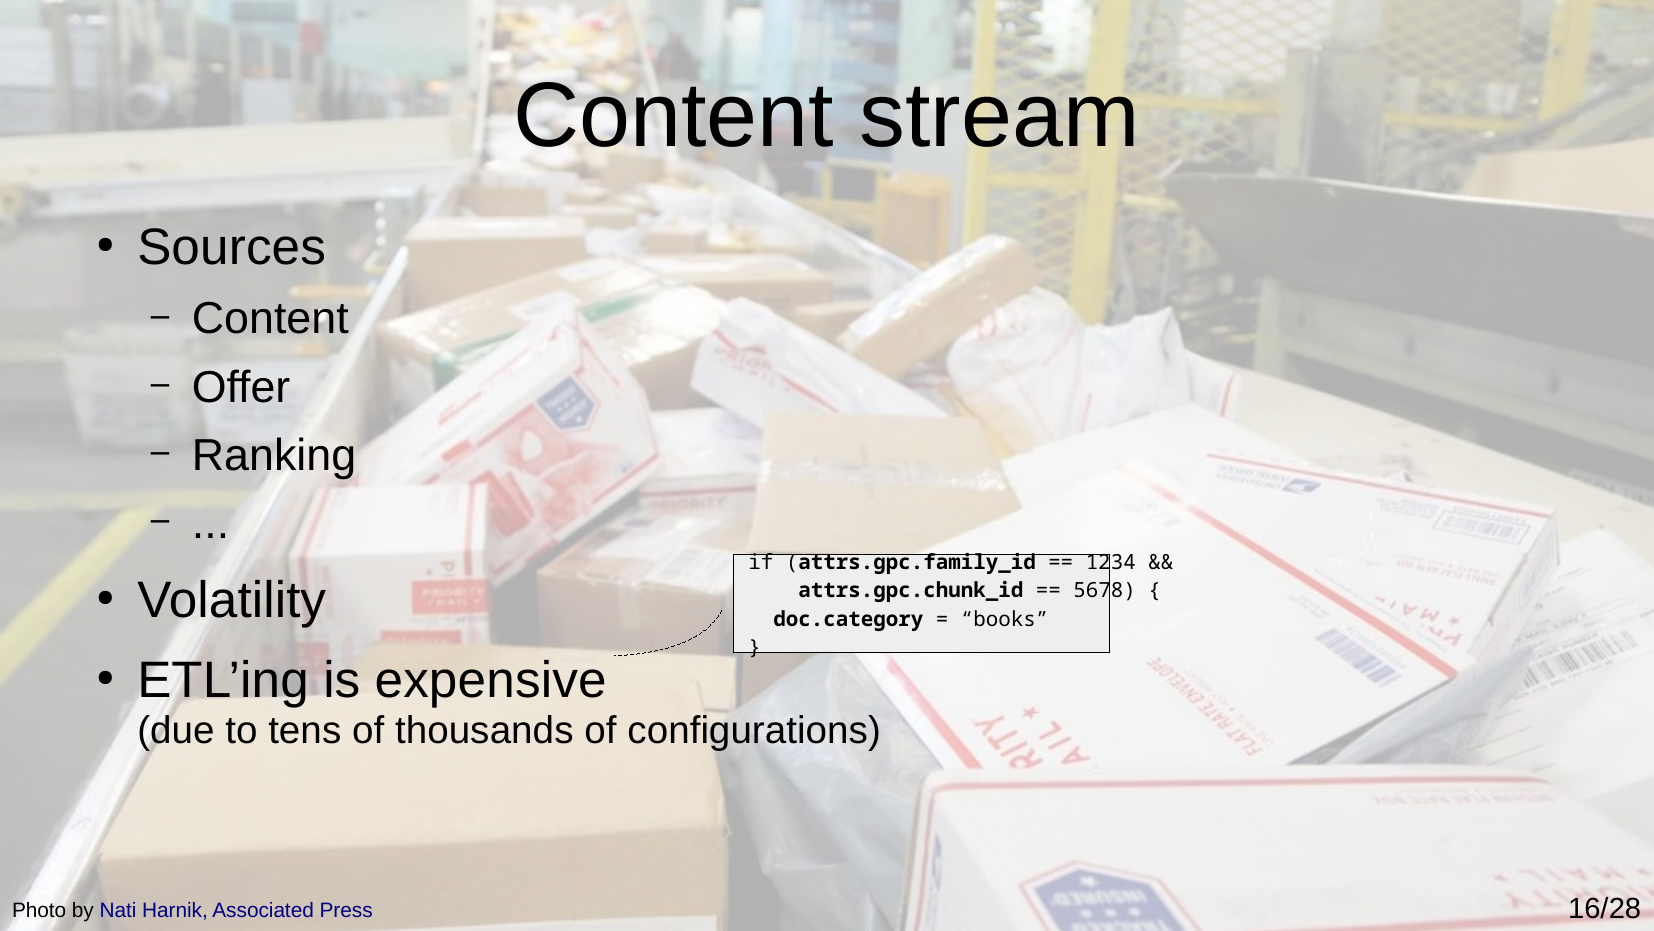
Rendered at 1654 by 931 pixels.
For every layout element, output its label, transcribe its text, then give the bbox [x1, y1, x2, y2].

text_box <number>/28 [1452, 884, 1654, 931]
list Sources Content Offer Ranking ... Volatility ETL’ing is expensive (due to tens of thousands of configurations) [82, 217, 1571, 758]
text_box Photo by Nati Harnik, Associated Press [0, 890, 541, 931]
picture [0, 0, 1654, 931]
text_box if (attrs.gpc.family_id == 1234 && attrs.gpc.chunk_id == 5678) { doc.category = “books” } [733, 554, 1110, 653]
title Content stream [82, 37, 1571, 193]
